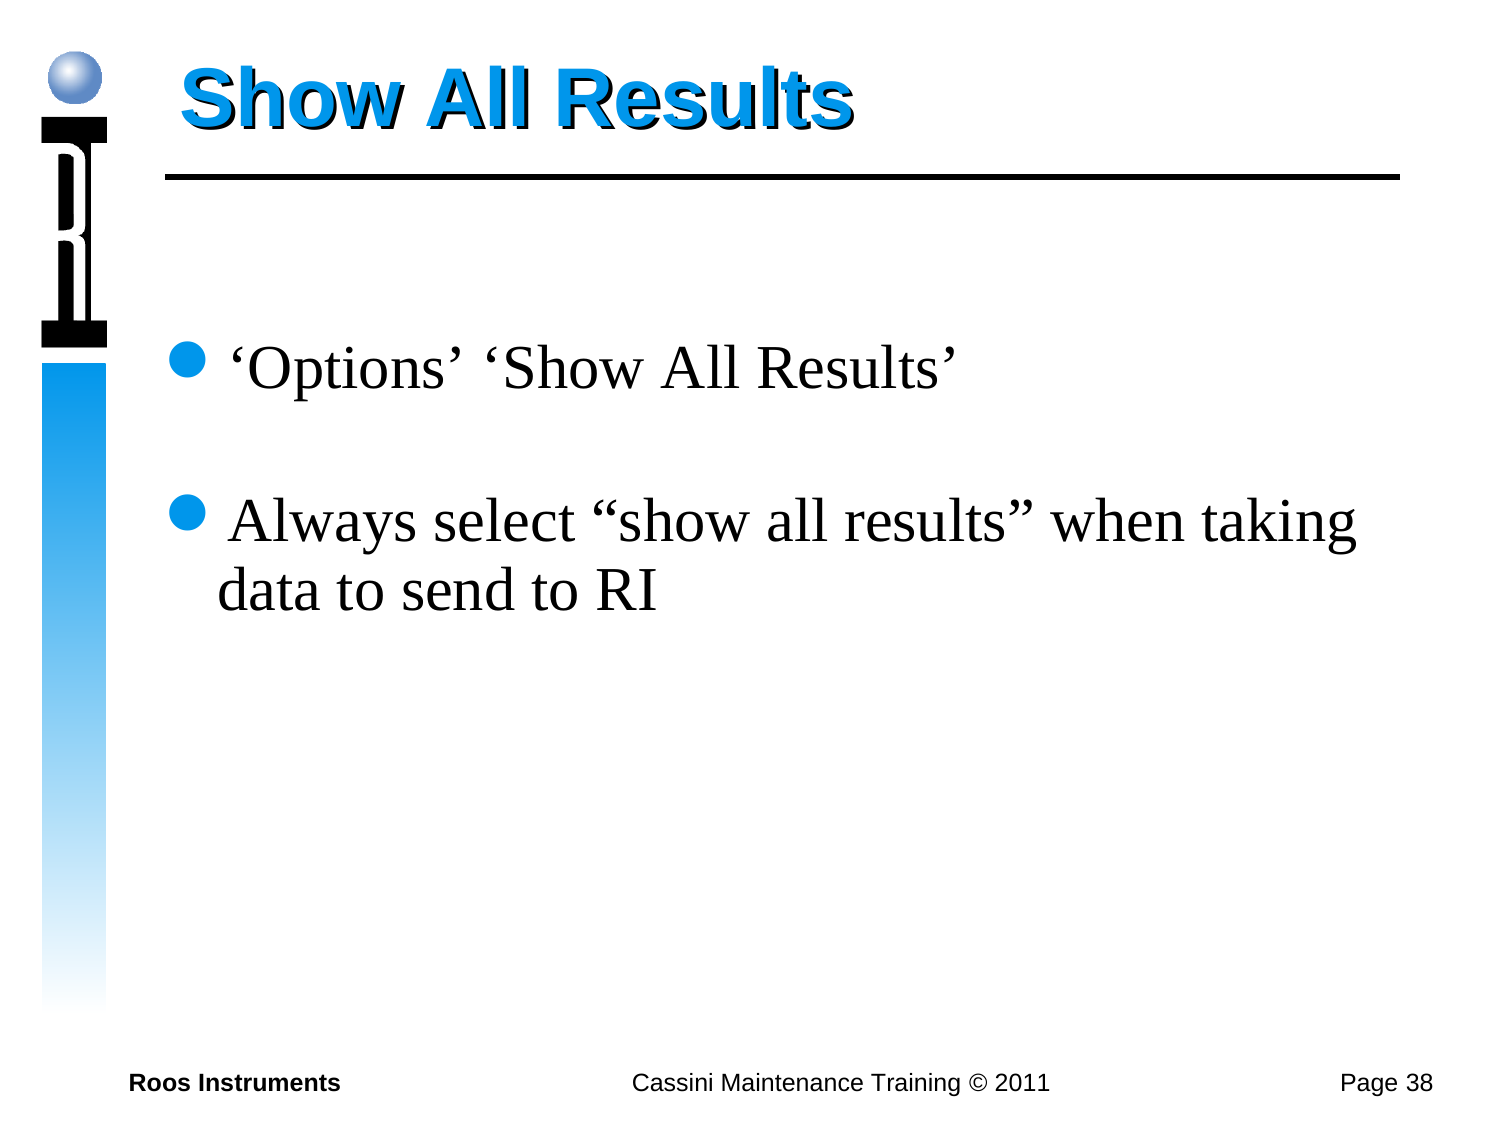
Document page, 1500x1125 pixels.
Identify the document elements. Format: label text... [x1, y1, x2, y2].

list ‘Options’ ‘Show All Results’ Always select “show all results” when taking data to send to RI [150, 324, 1426, 1000]
title Show All Results [165, 43, 1441, 152]
